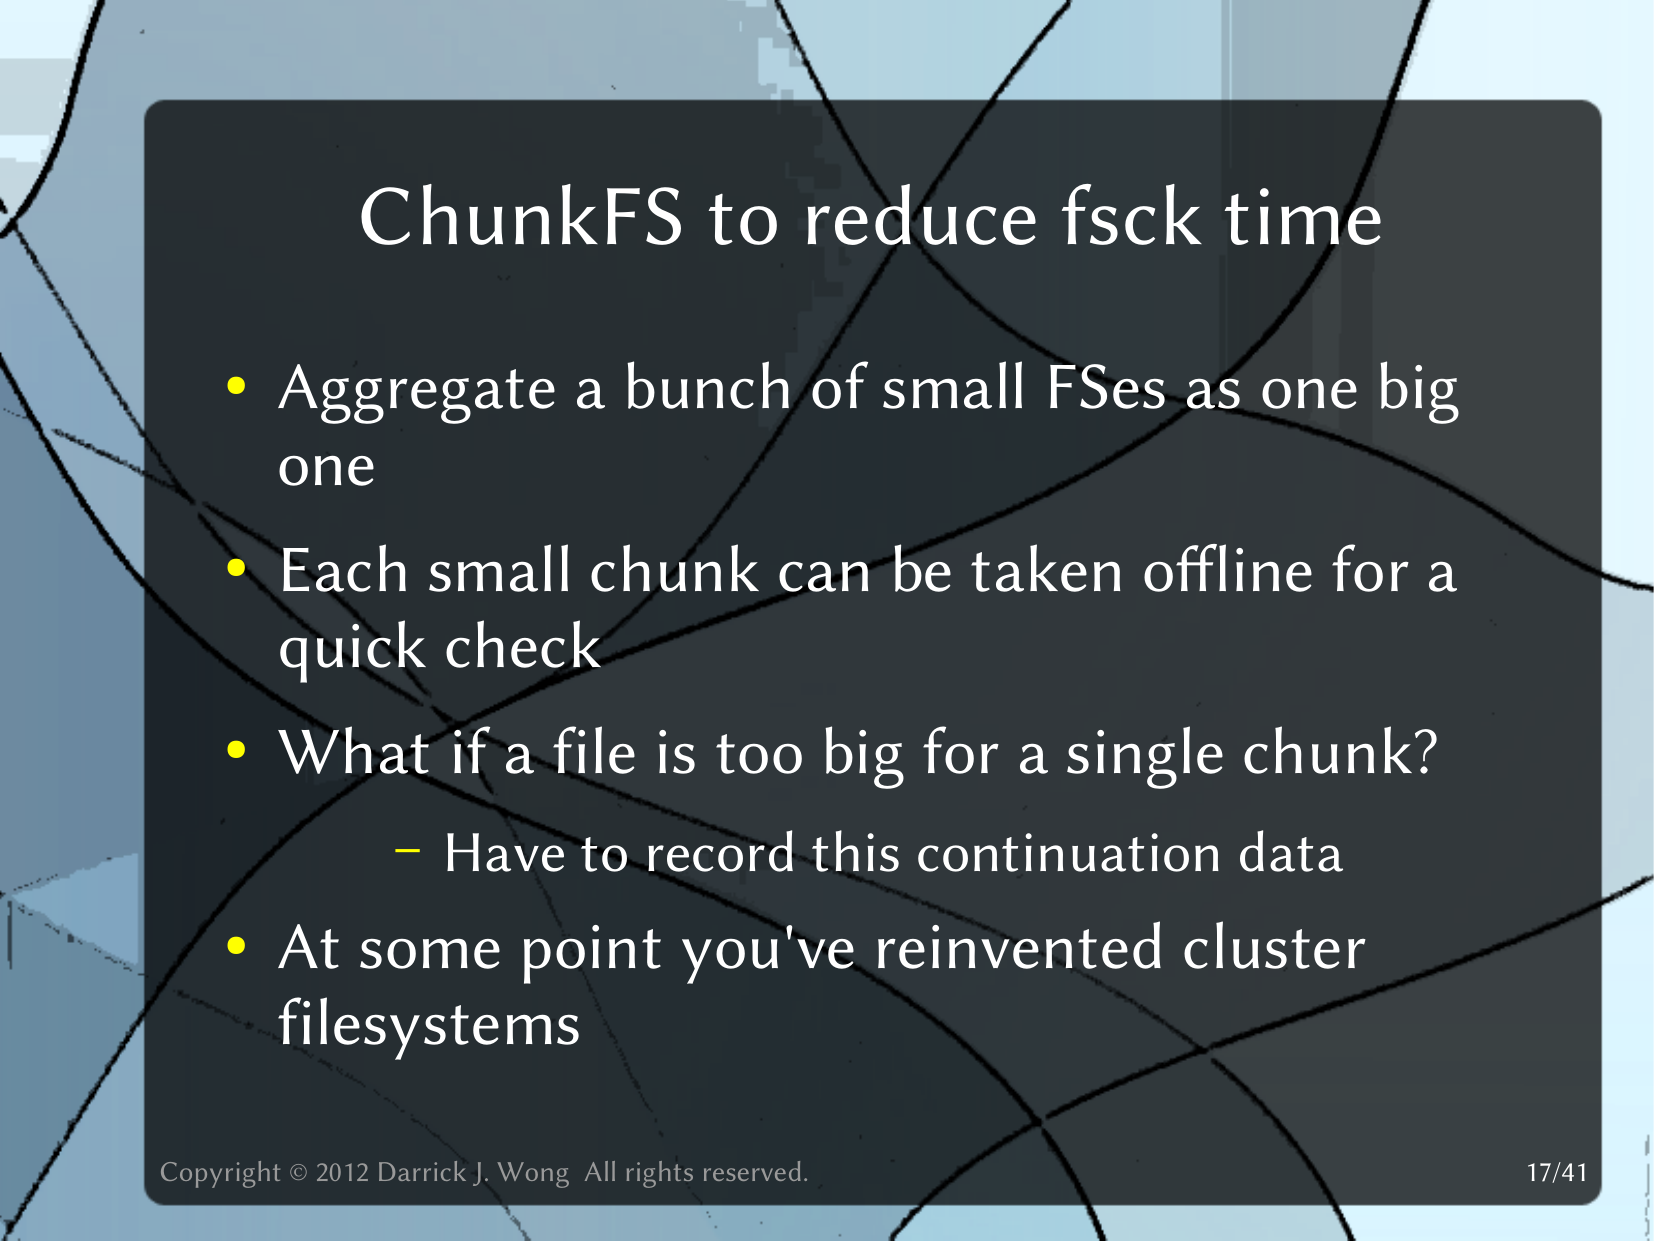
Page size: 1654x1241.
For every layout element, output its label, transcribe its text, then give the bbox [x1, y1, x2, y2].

list Aggregate a bunch of small FSes as one big one Each small chunk can be taken offline for a quick check What if a file is too big for a single chunk? Have to record this continuation data At some point you've reinvented cluster filesystems [206, 349, 1571, 1069]
title ChunkFS to reduce fsck time [159, 108, 1583, 325]
picture [0, 0, 1654, 1241]
